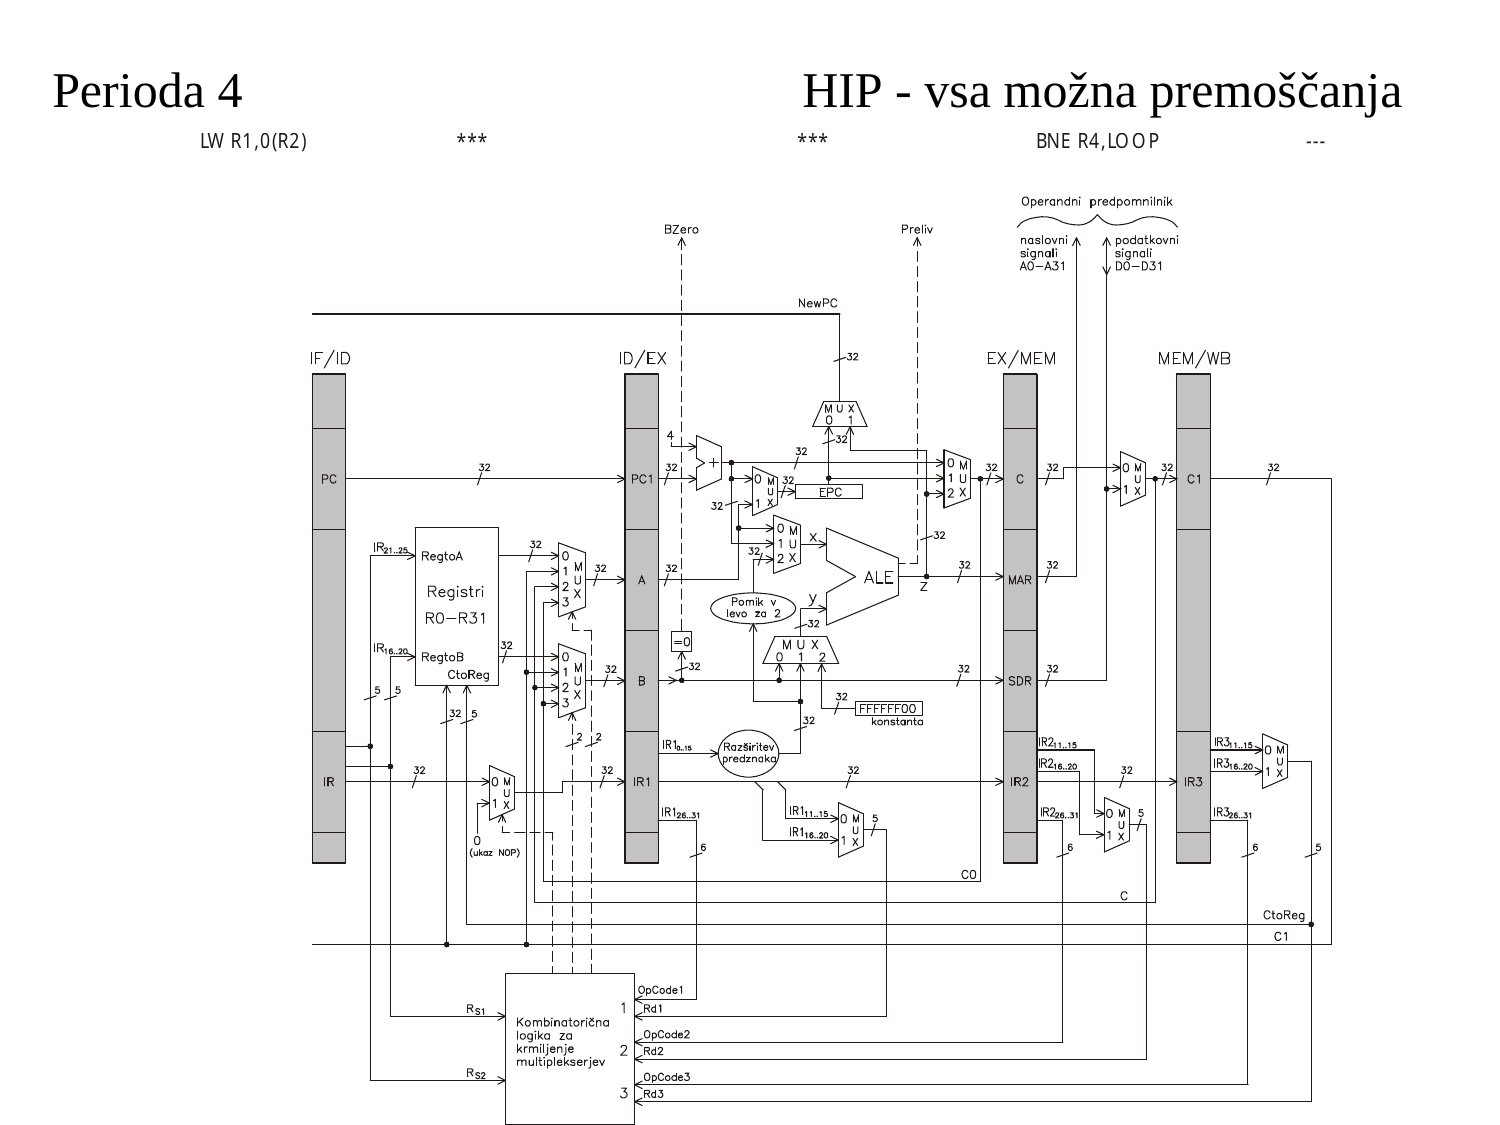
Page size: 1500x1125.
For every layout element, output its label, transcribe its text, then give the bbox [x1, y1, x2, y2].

picture [200, 133, 1332, 1125]
text_box Perioda 4 HIP - vsa možna premoščanja [37, 49, 1476, 126]
